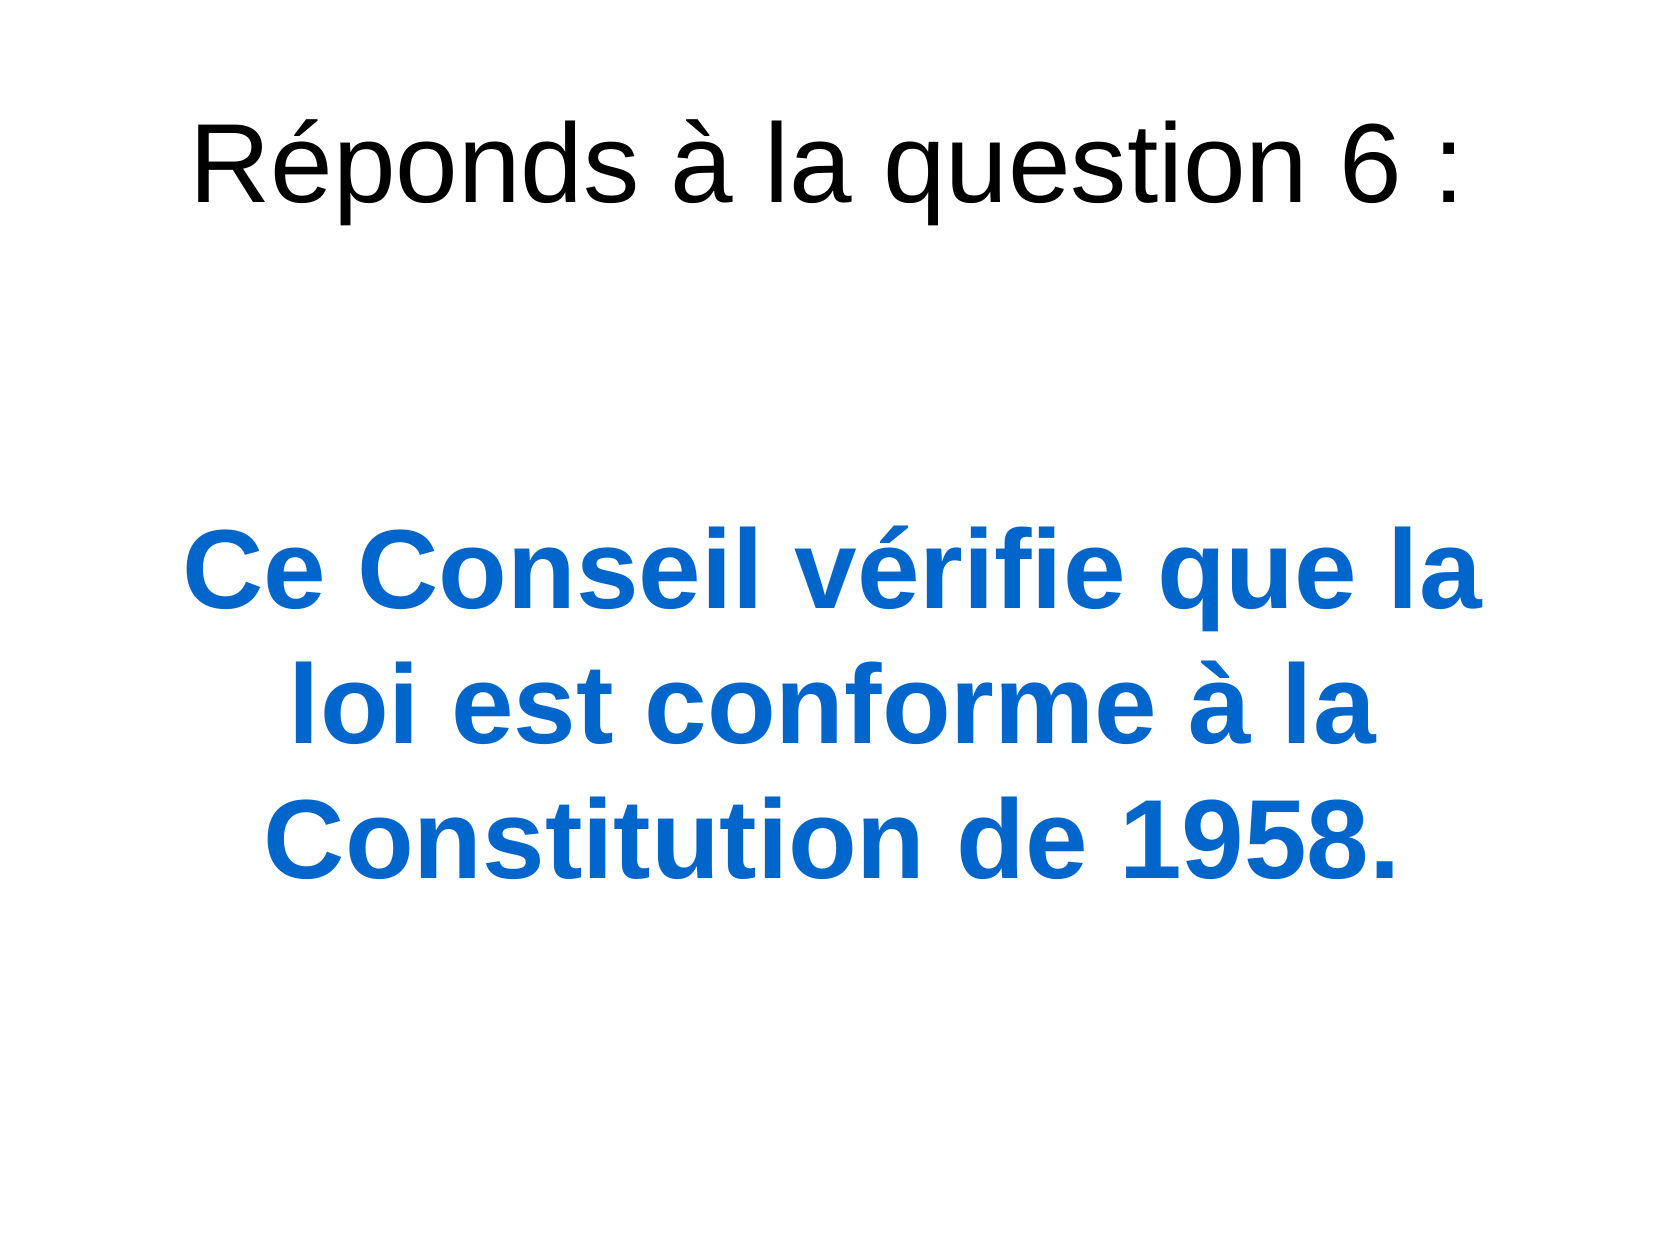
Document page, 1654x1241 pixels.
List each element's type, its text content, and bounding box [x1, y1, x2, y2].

title Réponds à la question 6 : [0, 89, 1654, 227]
title Ce Conseil vérifie que la loi est conforme à la Constitution de 1958. [141, 493, 1524, 903]
